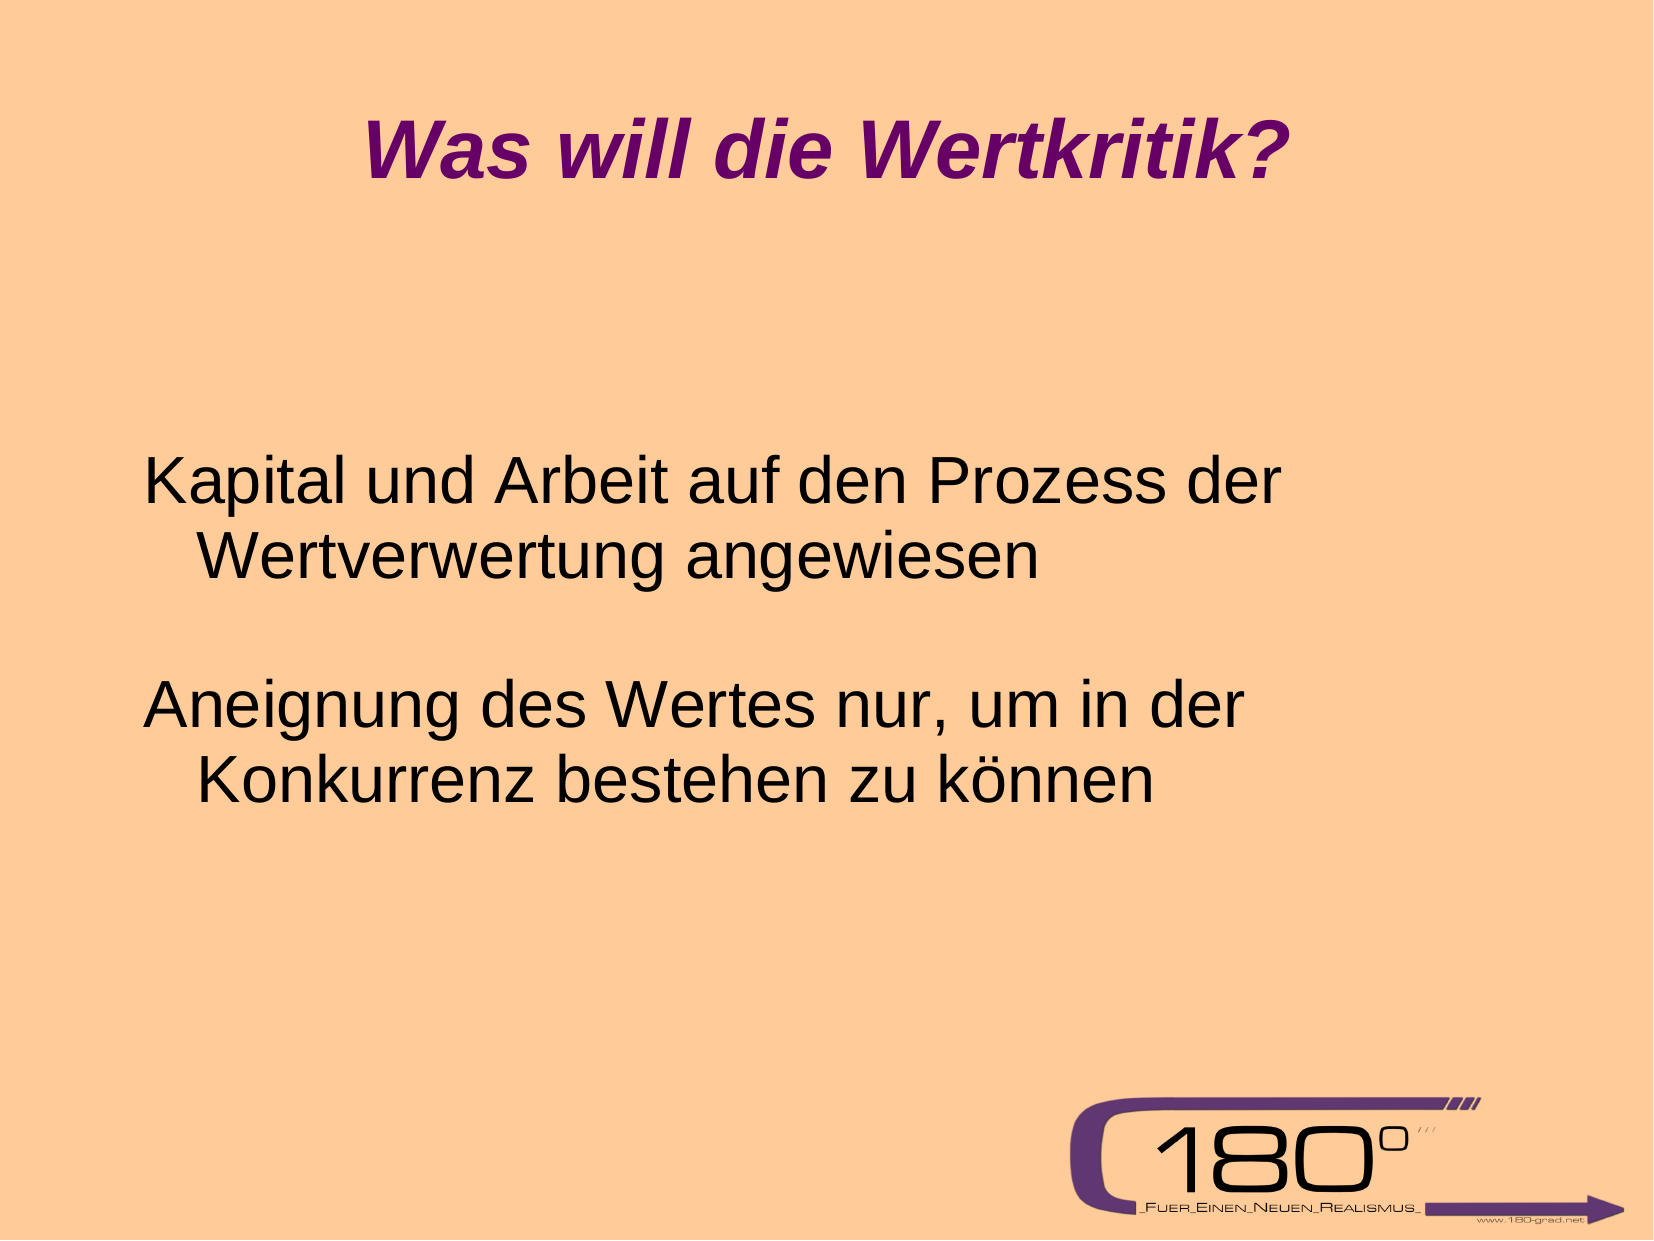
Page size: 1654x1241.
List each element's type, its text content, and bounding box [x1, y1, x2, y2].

title Was will die Wertkritik? [121, 46, 1534, 254]
picture [1068, 1092, 1625, 1228]
list Kapital und Arbeit auf den Prozess der Wertverwertung angewiesen Aneignung des Wertes nur, um in der Konkurrenz bestehen zu können [125, 442, 1565, 859]
